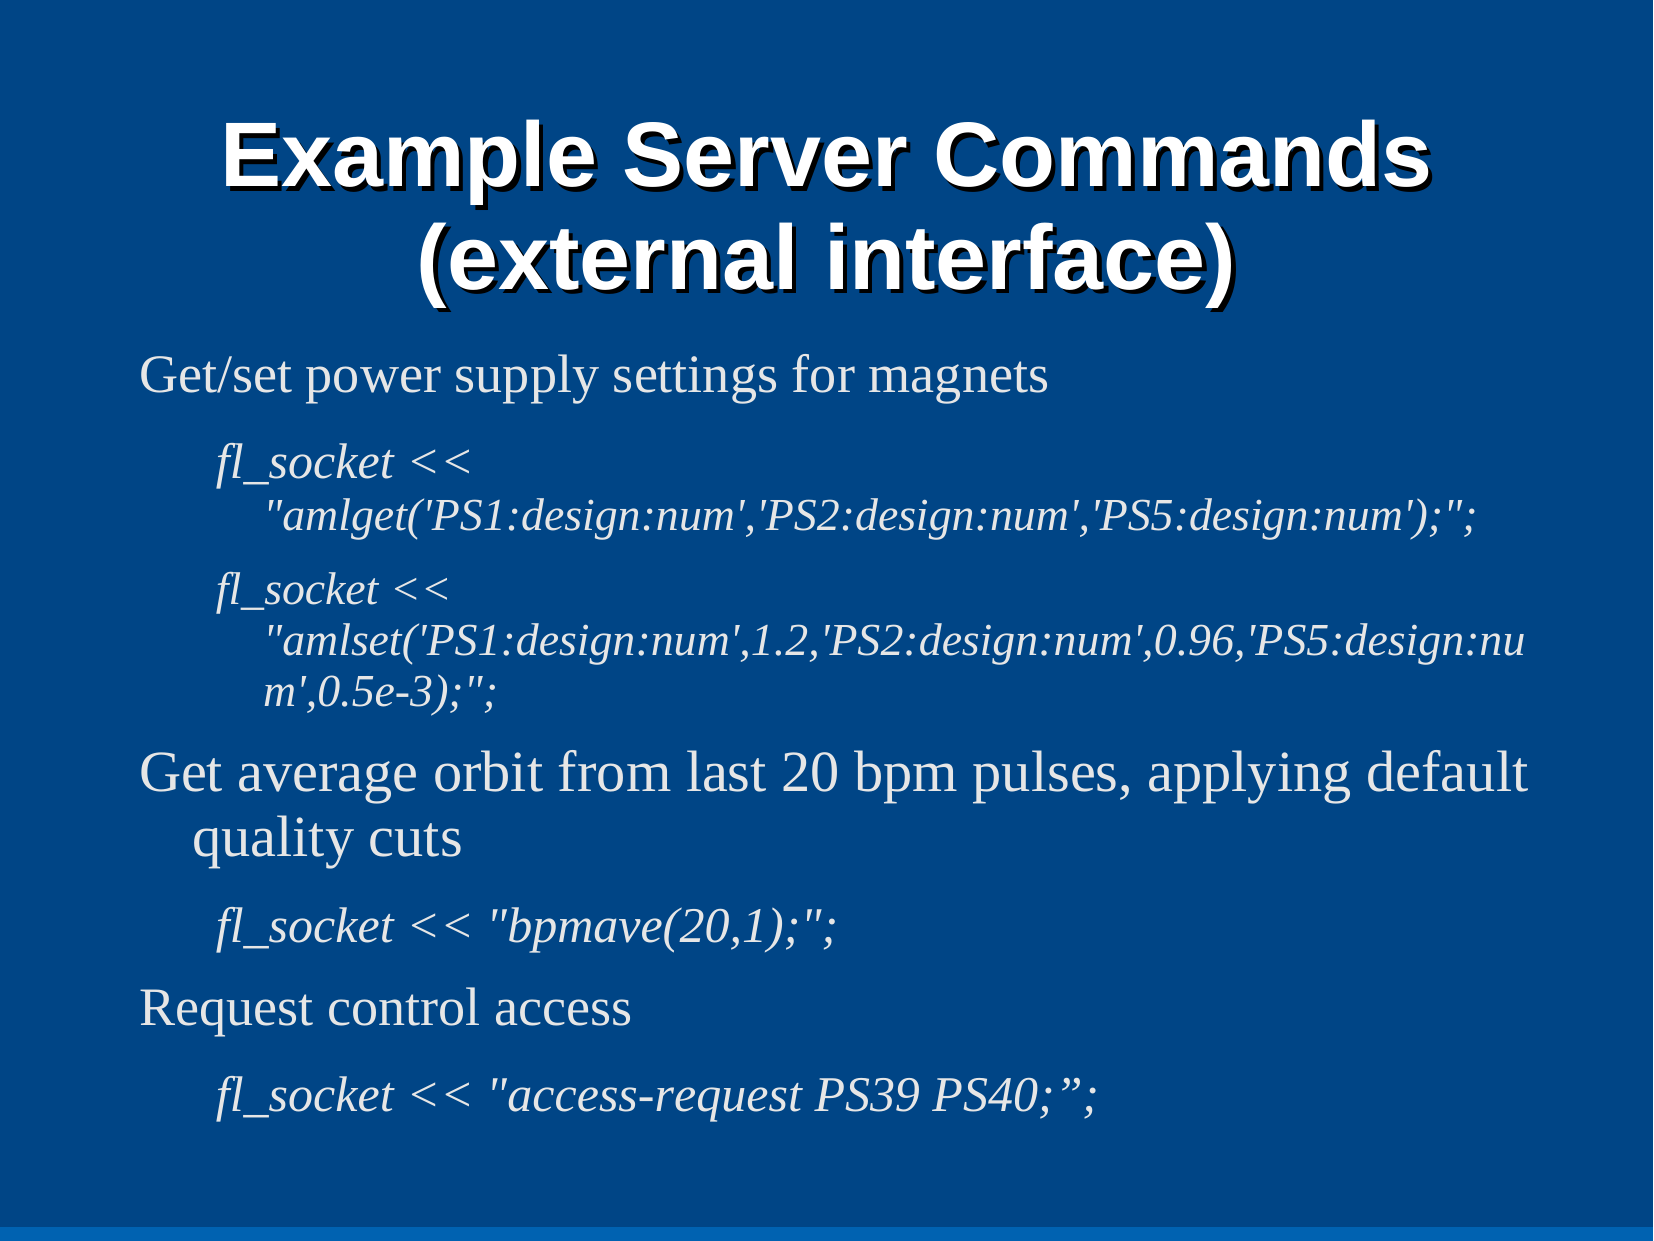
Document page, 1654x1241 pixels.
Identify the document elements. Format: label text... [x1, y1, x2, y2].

list Get/set power supply settings for magnets fl_socket << "amlget('PS1:design:num','PS2:design:num','PS5:design:num');"; fl_socket << "amlset('PS1:design:num',1.2,'PS2:design:num',0.96,'PS5:design:num',0.5e-3);"; Get average orbit from last 20 bpm pulses, applying default quality cuts fl_socket << "bpmave(20,1);"; Request control access fl_socket << "access-request PS39 PS40;”; [121, 344, 1533, 1127]
title Example Server Commands (external interface) [121, 88, 1533, 325]
